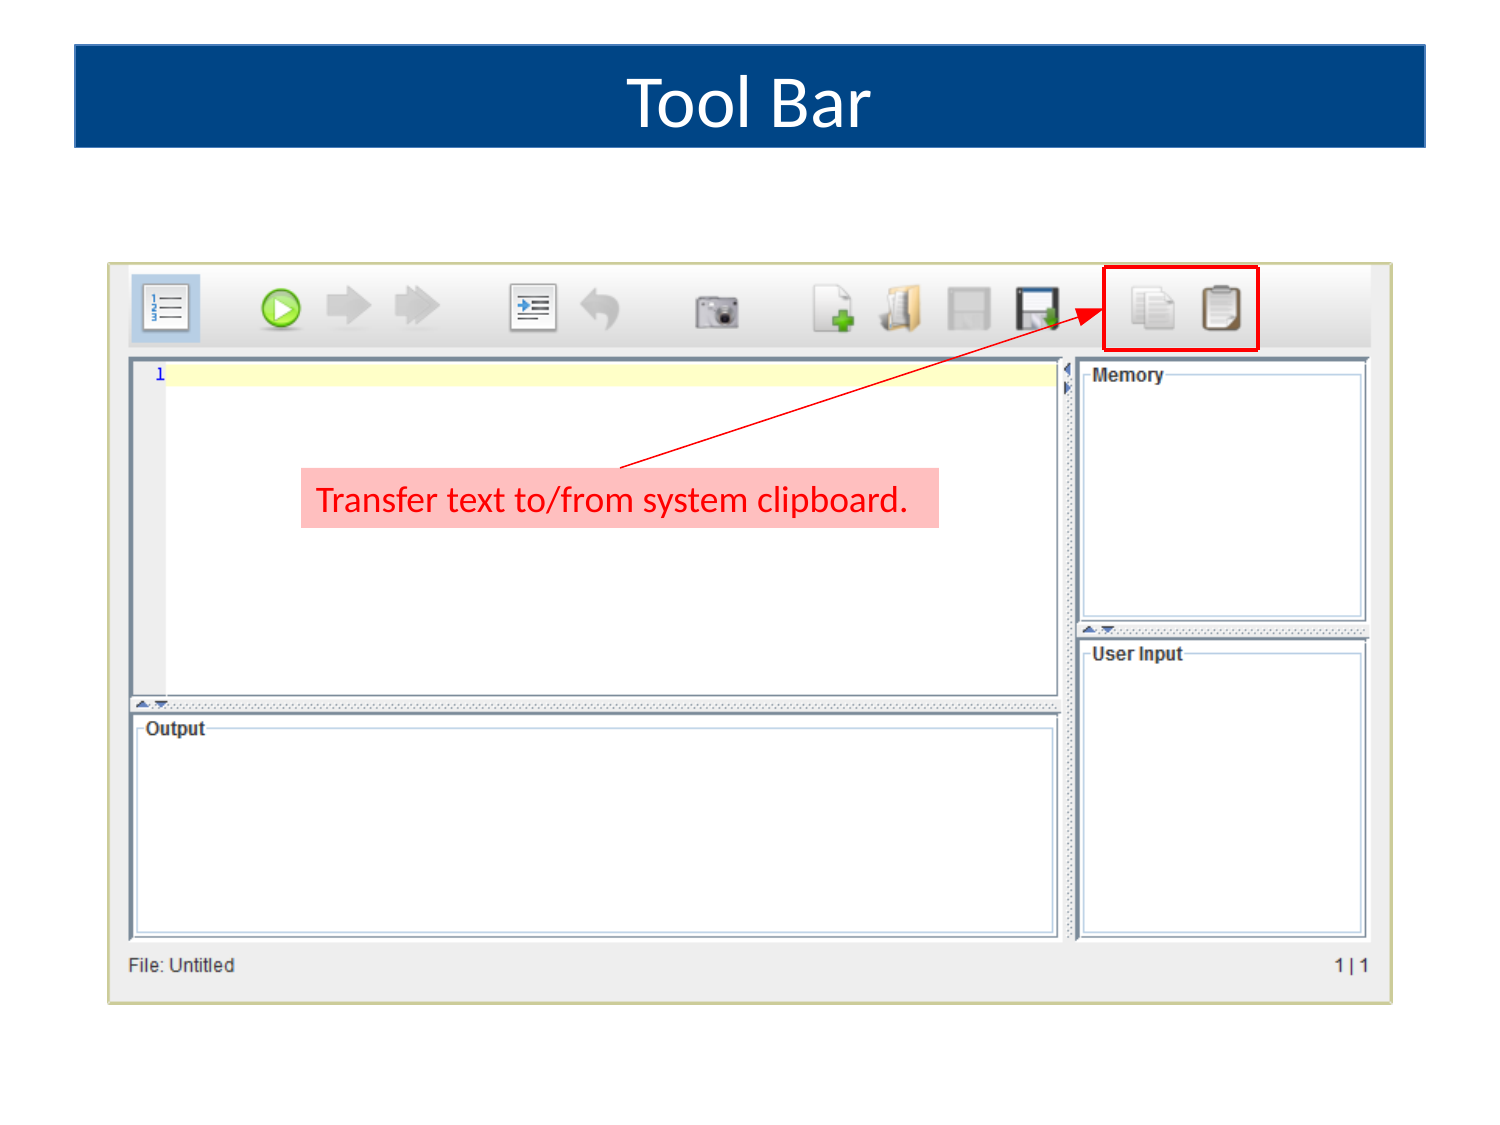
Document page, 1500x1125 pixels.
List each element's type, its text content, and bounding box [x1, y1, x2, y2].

picture [107, 262, 1393, 1005]
title Tool Bar [75, 45, 1425, 148]
text_box Transfer text to/from system clipboard. [301, 467, 939, 528]
